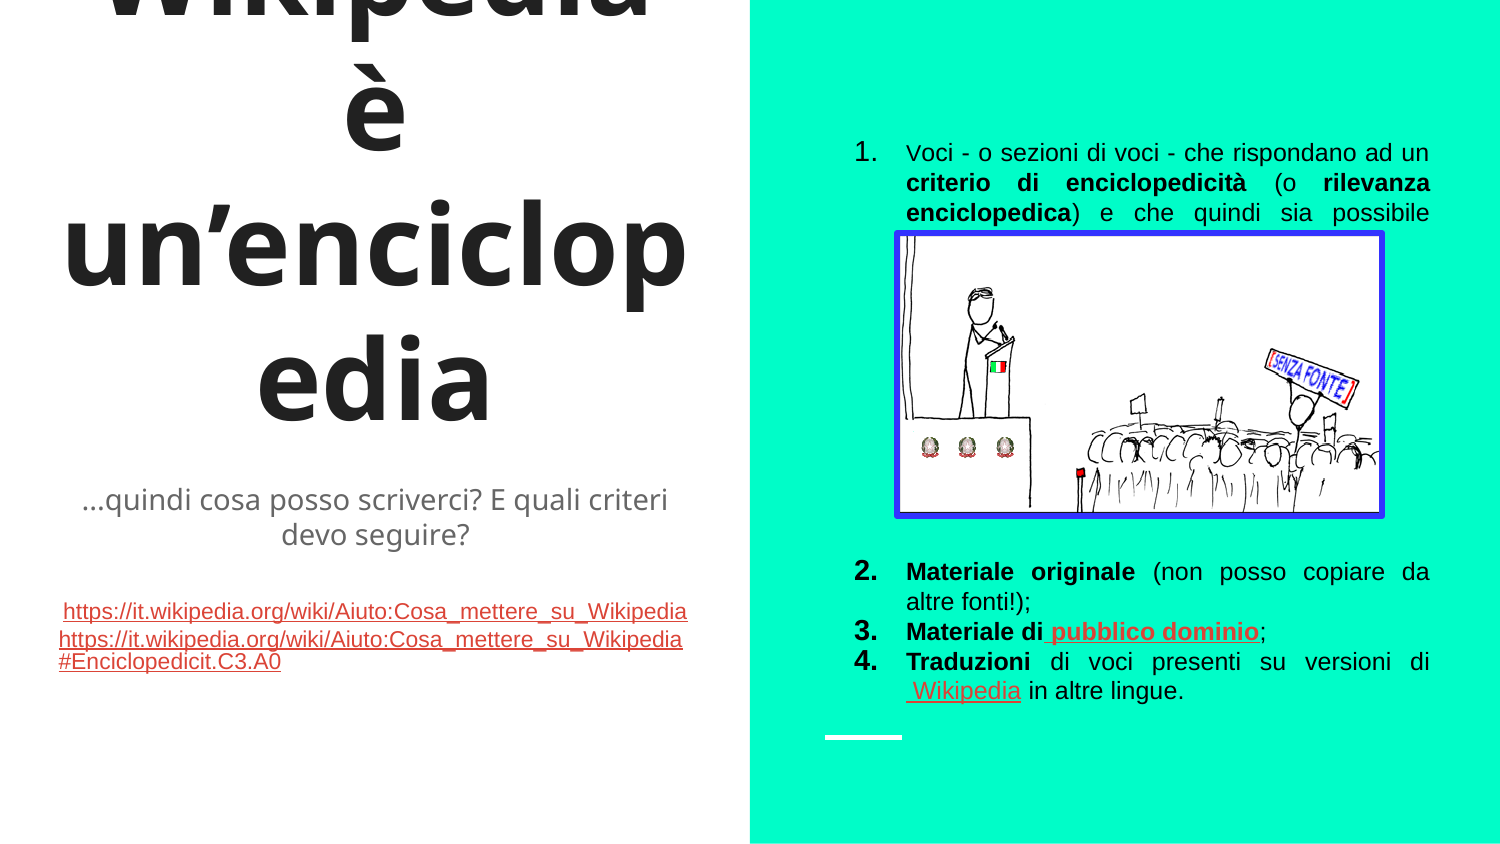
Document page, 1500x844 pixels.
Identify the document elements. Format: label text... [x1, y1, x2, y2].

list Voci - o sezioni di voci - che rispondano ad un criterio di enciclopedicità (o rilevanza enciclopedica) e che quindi sia possibile corredare di fonti/riferimenti attendibili; Materiale originale (non posso copiare da altre fonti!); Materiale di pubblico dominio; Traduzioni di voci presenti su versioni di Wikipedia in altre lingue. [816, 87, 1446, 757]
title Wikipedia è un’enciclopedia [43, 177, 708, 458]
subtitle ...quindi cosa posso scriverci? E quali criteri devo seguire? https://it.wikipedia.org/wiki/Aiuto:Cosa_mettere_su_Wikipedia https://it.wikipedia.org/wiki/Aiuto:Cosa_mettere_su_Wikipedia#Enciclopedicit.C3.A0 [43, 466, 708, 688]
picture [899, 235, 1380, 514]
